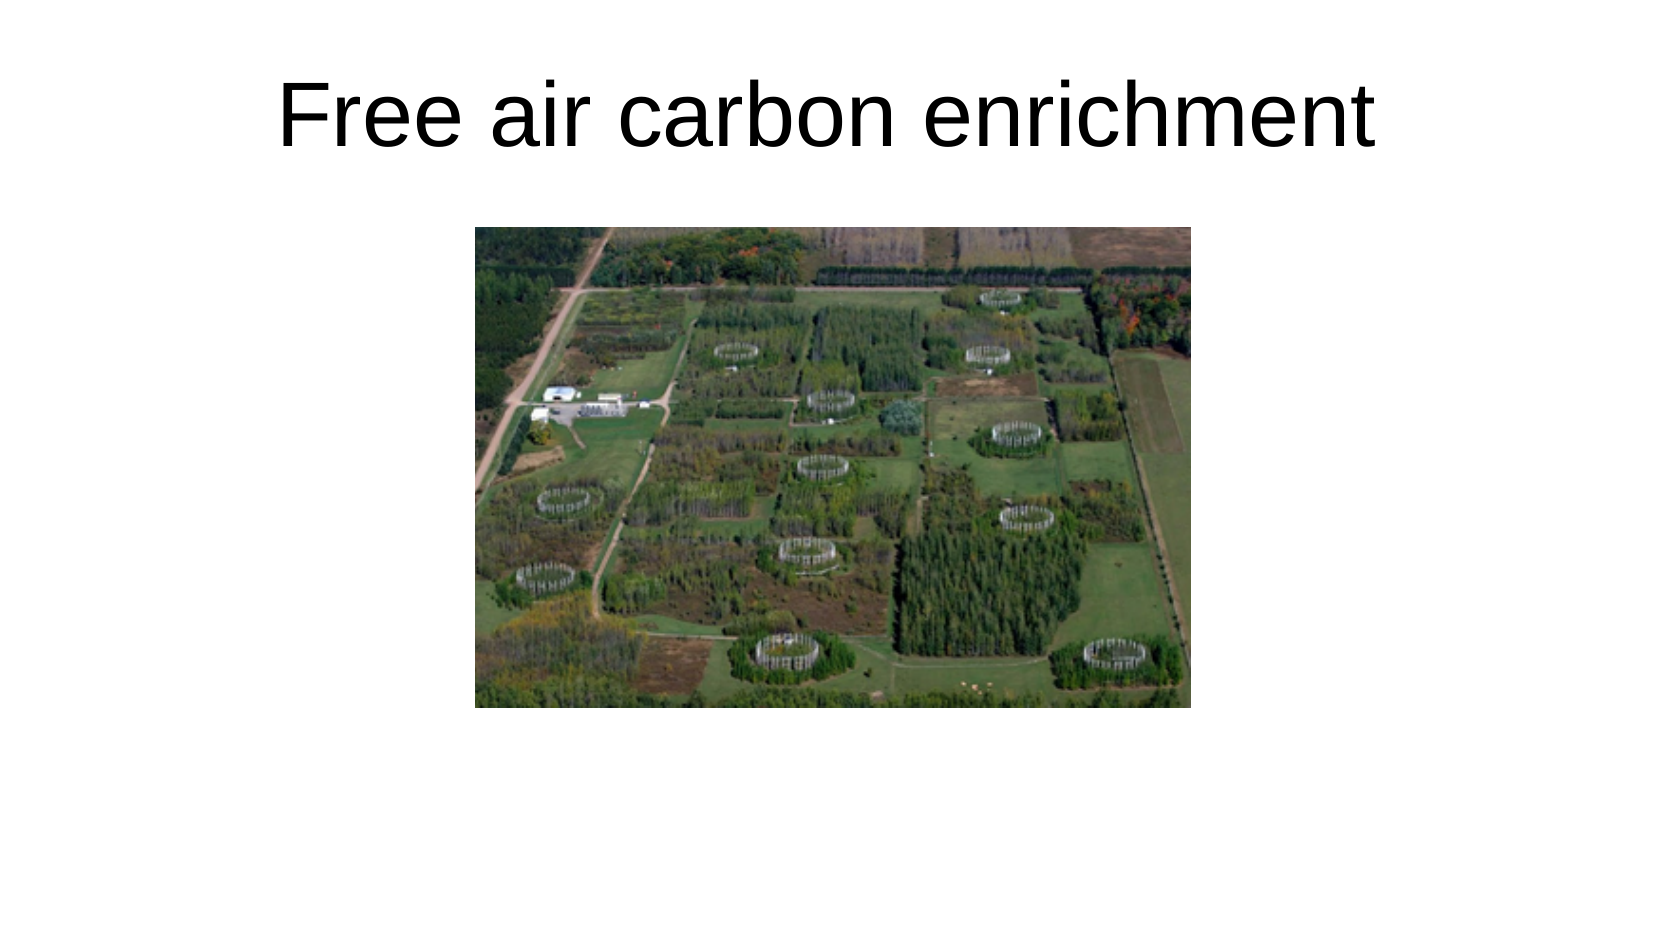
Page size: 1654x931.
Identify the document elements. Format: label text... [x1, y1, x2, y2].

title Free air carbon enrichment [82, 37, 1571, 193]
picture [475, 227, 1191, 708]
